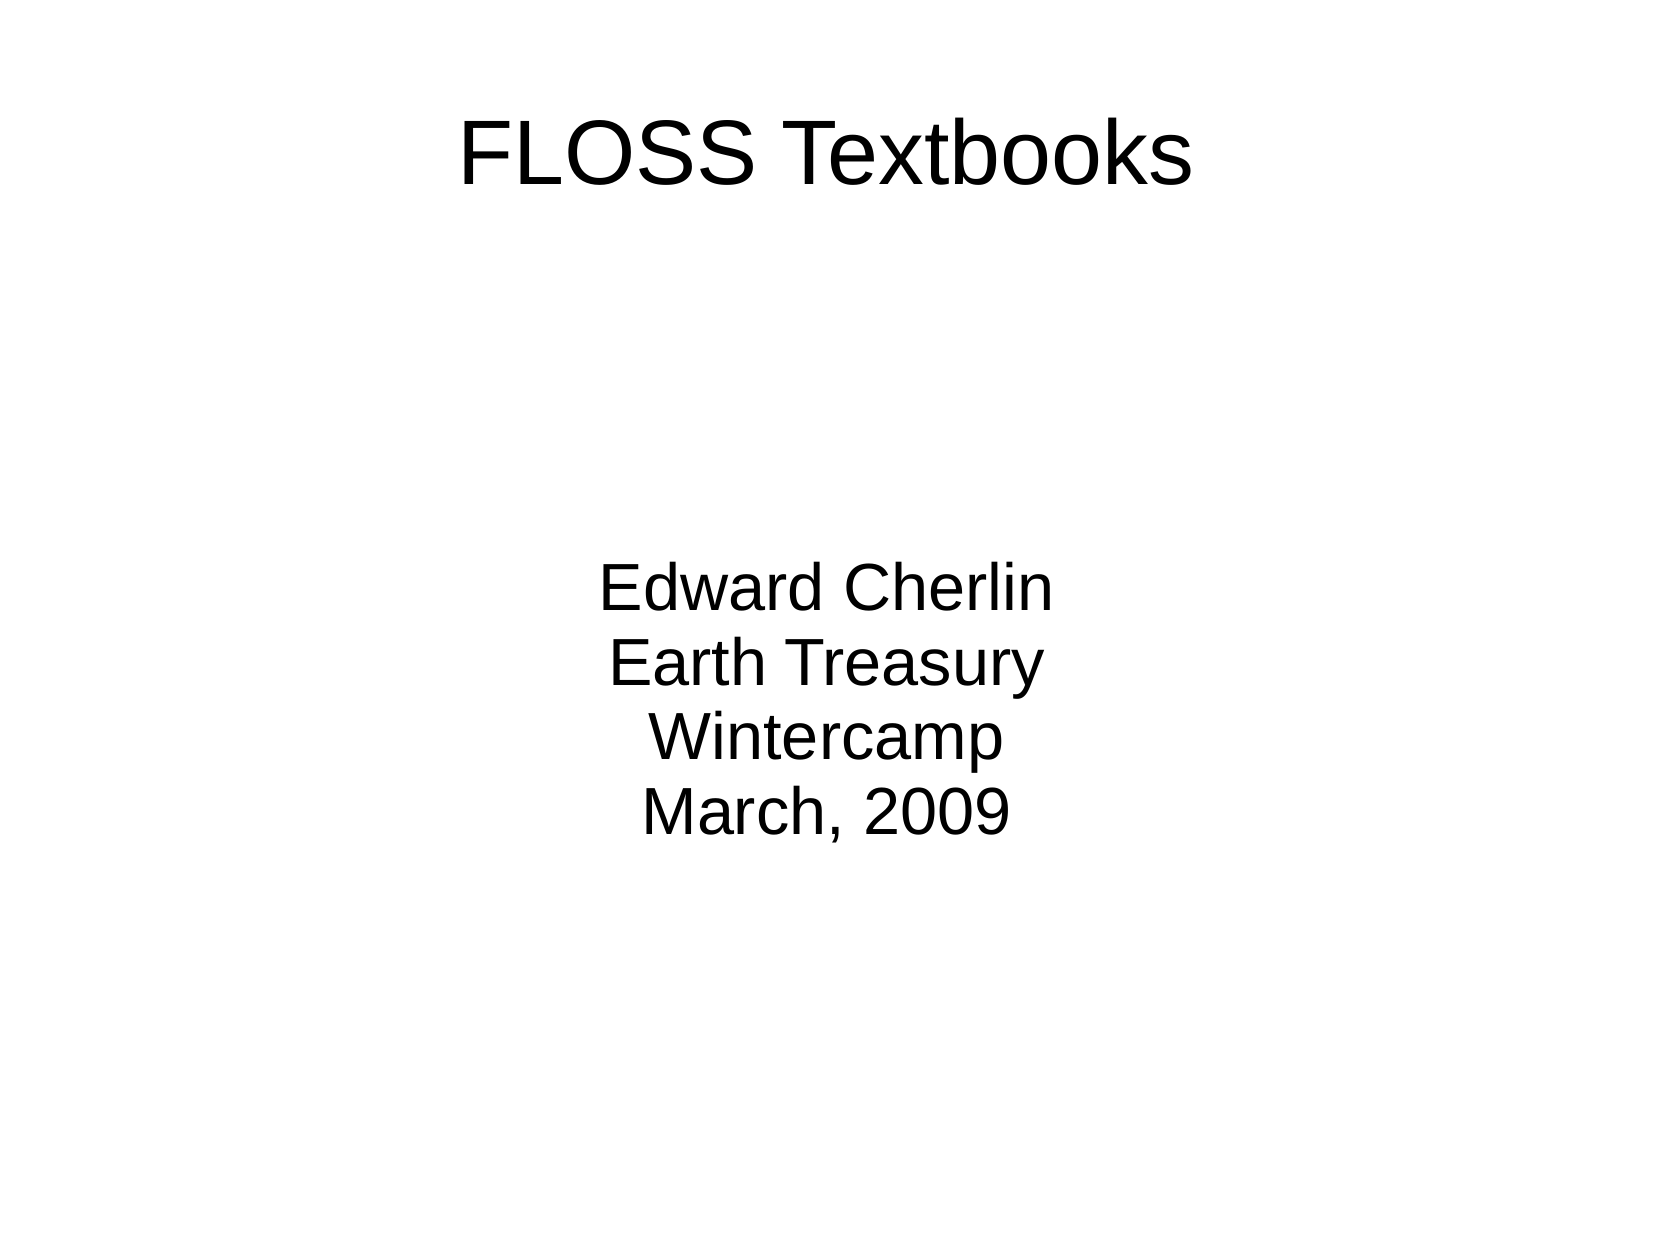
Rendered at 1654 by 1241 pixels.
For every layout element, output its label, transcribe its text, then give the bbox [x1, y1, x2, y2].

subtitle Edward Cherlin Earth Treasury Wintercamp March, 2009 [82, 290, 1571, 1109]
title FLOSS Textbooks [82, 49, 1571, 257]
